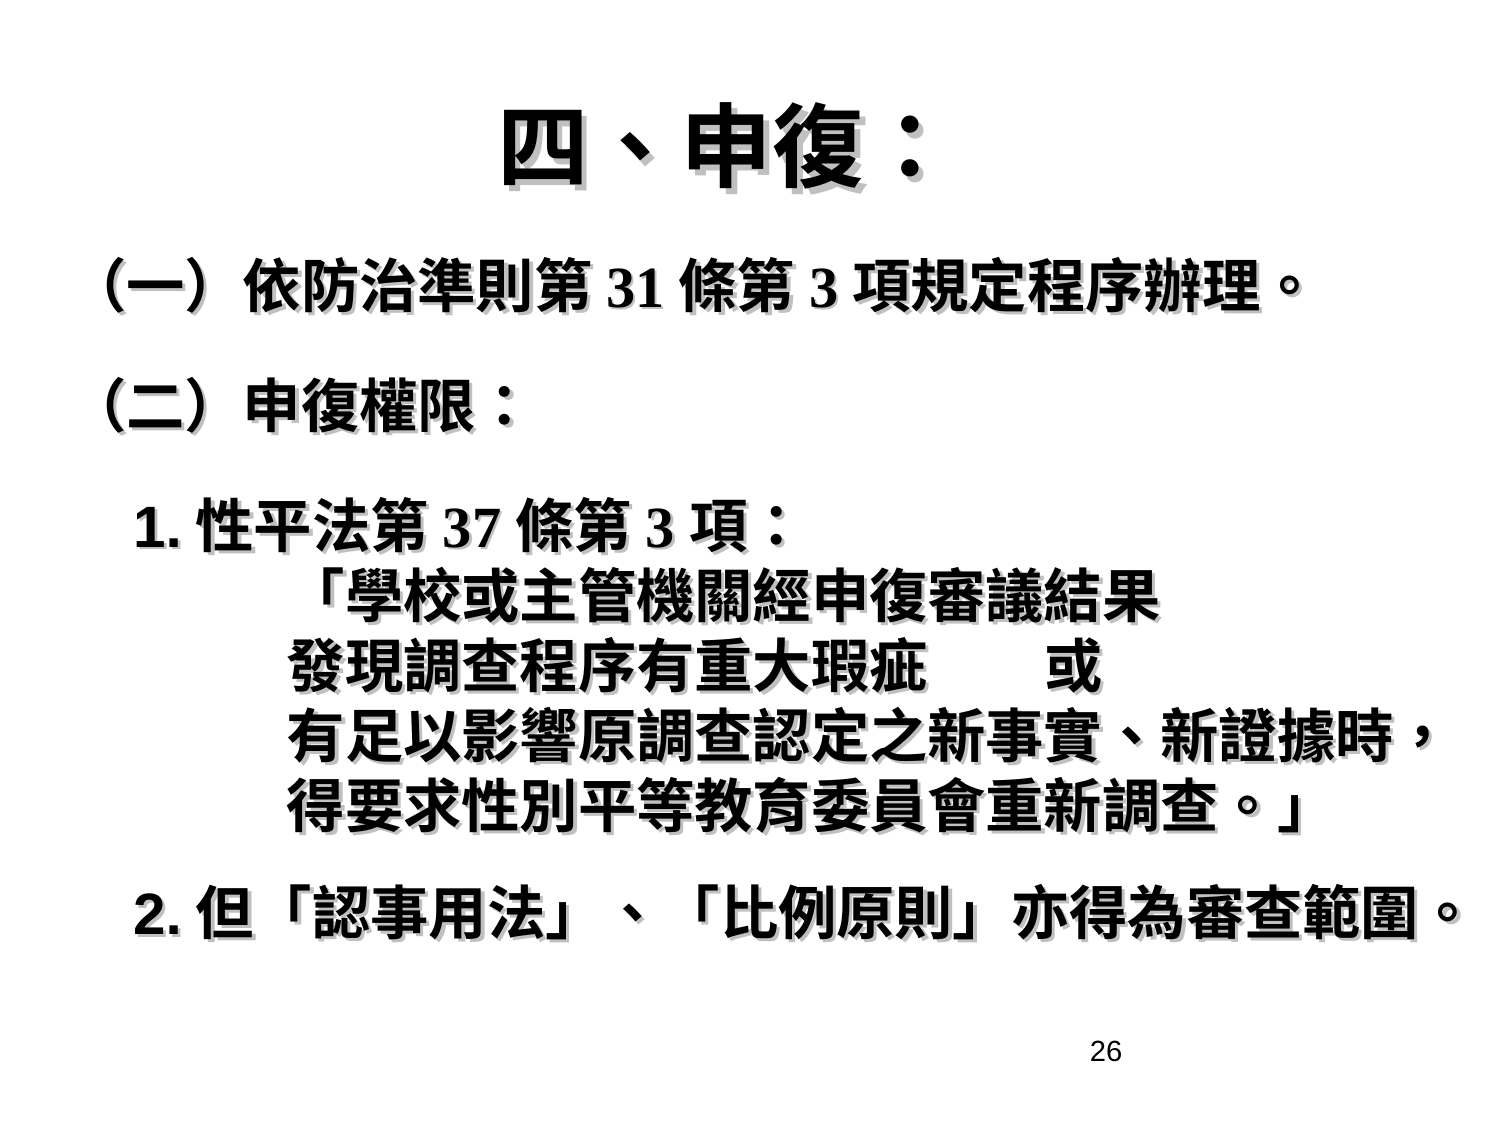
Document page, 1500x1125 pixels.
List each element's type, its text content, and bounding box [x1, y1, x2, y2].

text_box [1074, 1024, 1426, 1103]
text_box 四、申復： （一）依防治準則第31條第3項規定程序辦理。 （二）申復權限： 1.性平法第37條第3項： 「學校或主管機關經申復審議結果 發現調查程序有重大瑕疵 或 有足以影響原調查認定之新事實、新證據時， 得要求性別平等教育委員會重新調查。」 2.但「認事用法」、「比例原則」亦得為審查範圍。 [53, 81, 1447, 954]
